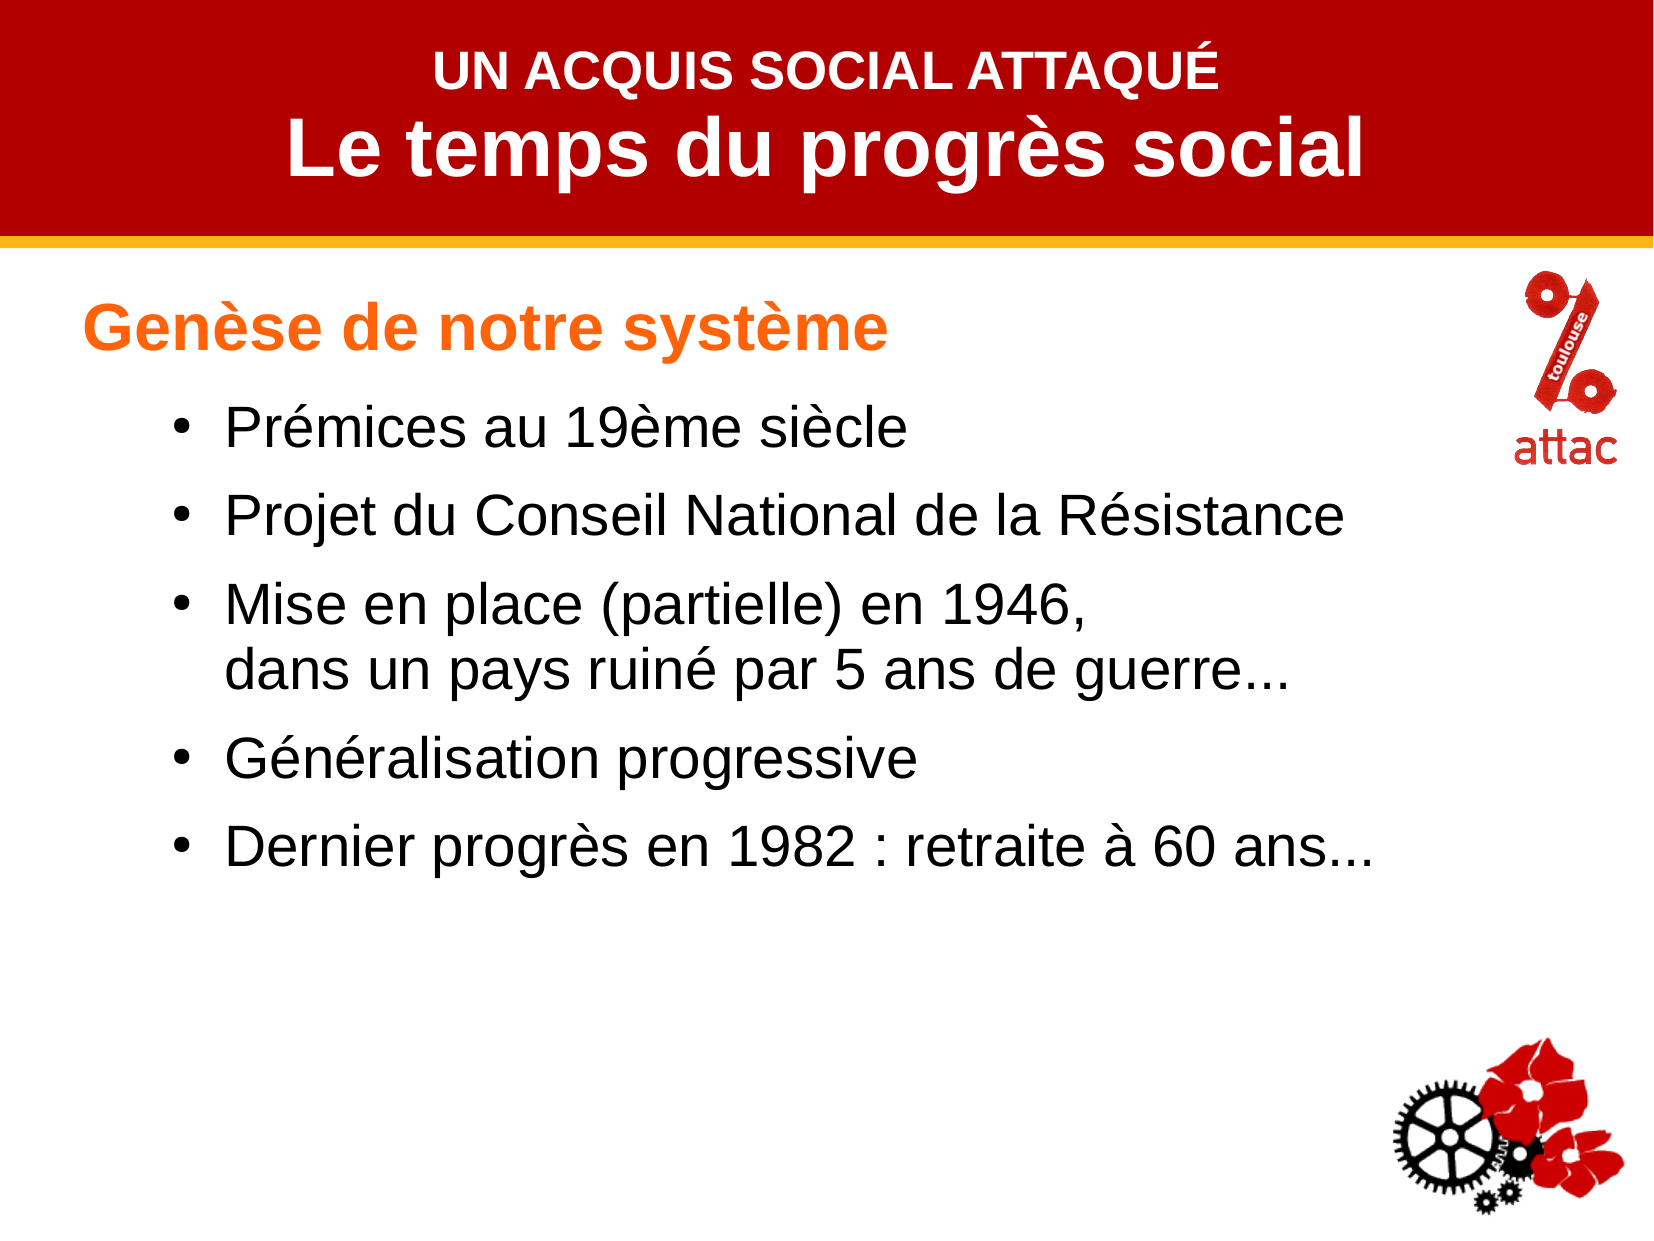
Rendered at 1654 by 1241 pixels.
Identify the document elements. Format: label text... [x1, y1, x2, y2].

title UN ACQUIS SOCIAL ATTAQUÉ Le temps du progrès social [82, 21, 1571, 214]
picture [1387, 1033, 1628, 1218]
list Genèse de notre système Prémices au 19ème siècle Projet du Conseil National de la Résistance Mise en place (partielle) en 1946, dans un pays ruiné par 5 ans de guerre... Généralisation progressive Dernier progrès en 1982 : retraite à 60 ans... [82, 290, 1506, 1109]
picture [1509, 265, 1625, 473]
